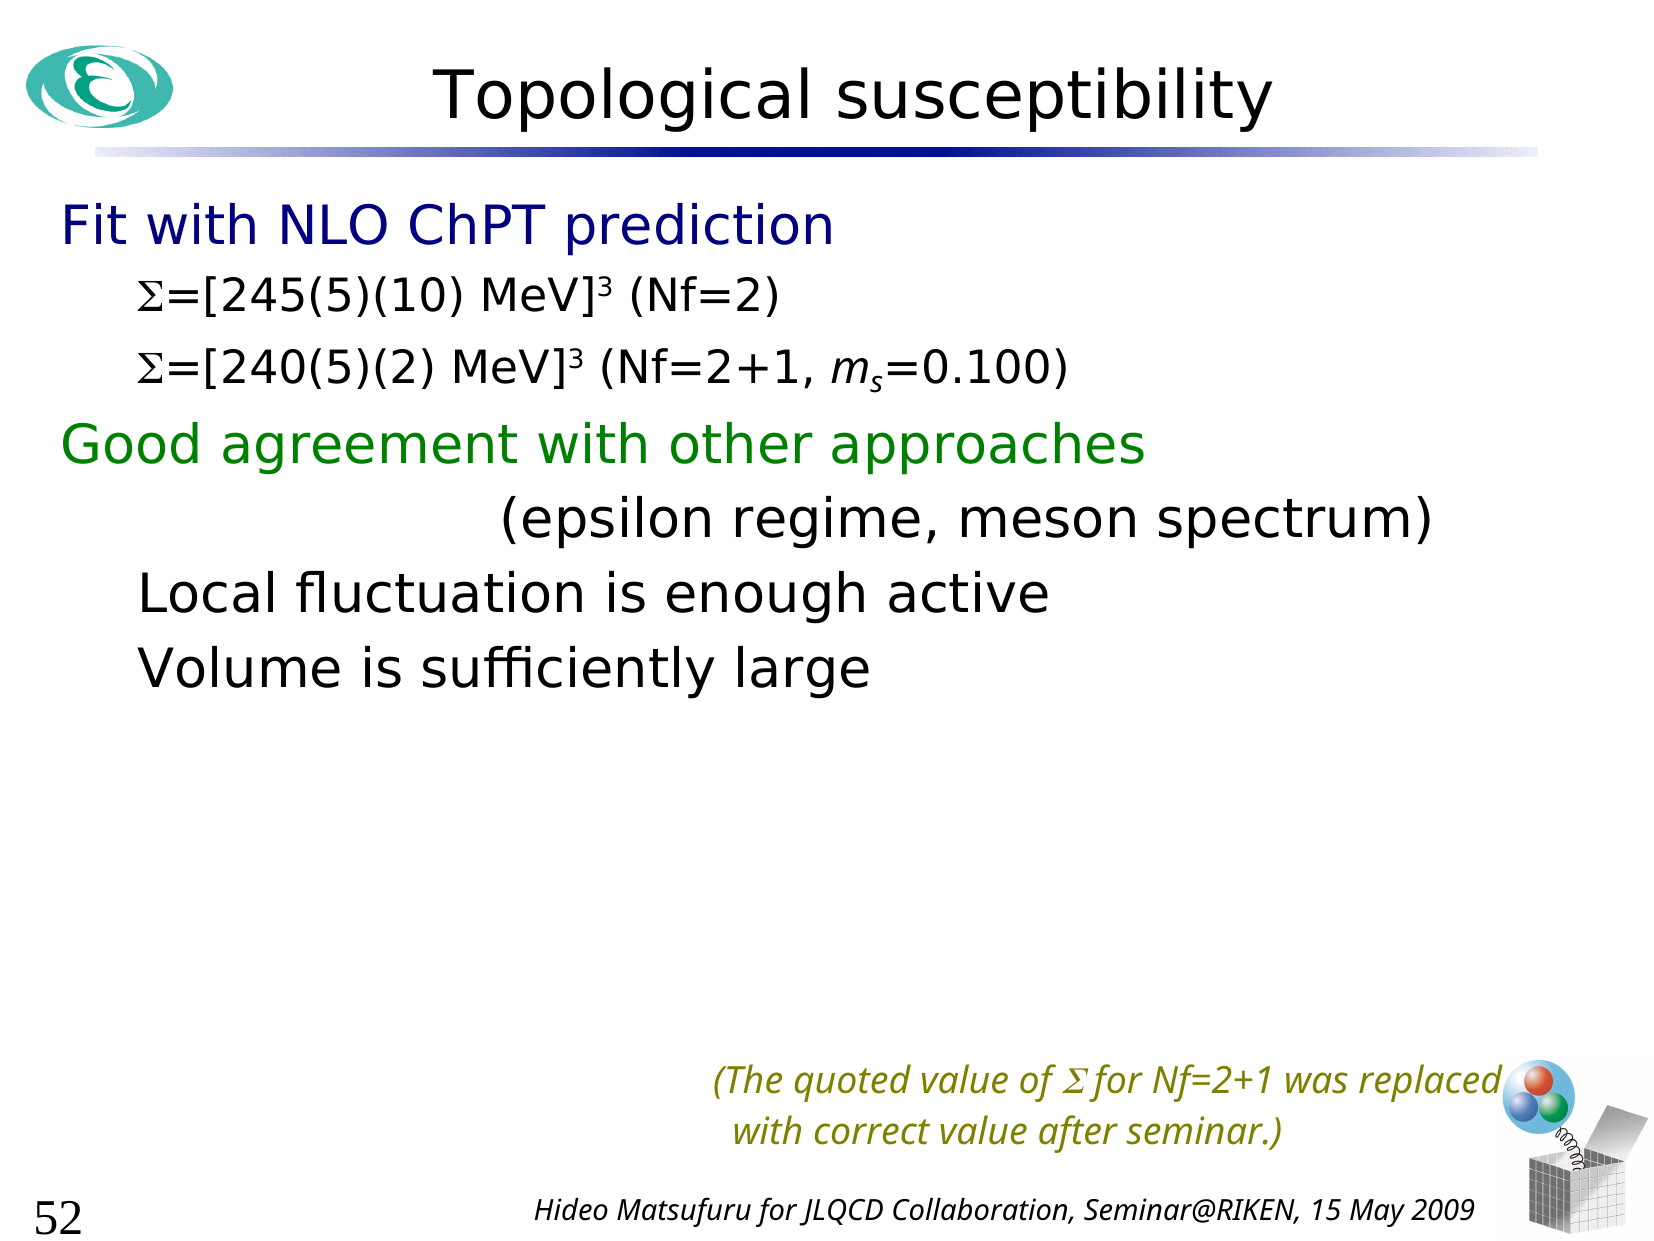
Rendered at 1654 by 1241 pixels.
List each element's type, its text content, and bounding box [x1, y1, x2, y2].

title Topological susceptibility [183, 42, 1527, 149]
picture [20, 37, 179, 136]
picture [95, 147, 1538, 157]
list Fit with NLO ChPT prediction =[245(5)(10) MeV]3 (Nf=2) =[240(5)(2) MeV]3 (Nf=2+1, ms=0.100) Good agreement with other approaches (epsilon regime, meson spectrum) Local fluctuation is enough active Volume is sufficiently large [42, 194, 1599, 706]
picture [1497, 1053, 1654, 1241]
text_box (The quoted value of  for Nf=2+1 was replaced with correct value after seminar.) [713, 1053, 1490, 1149]
